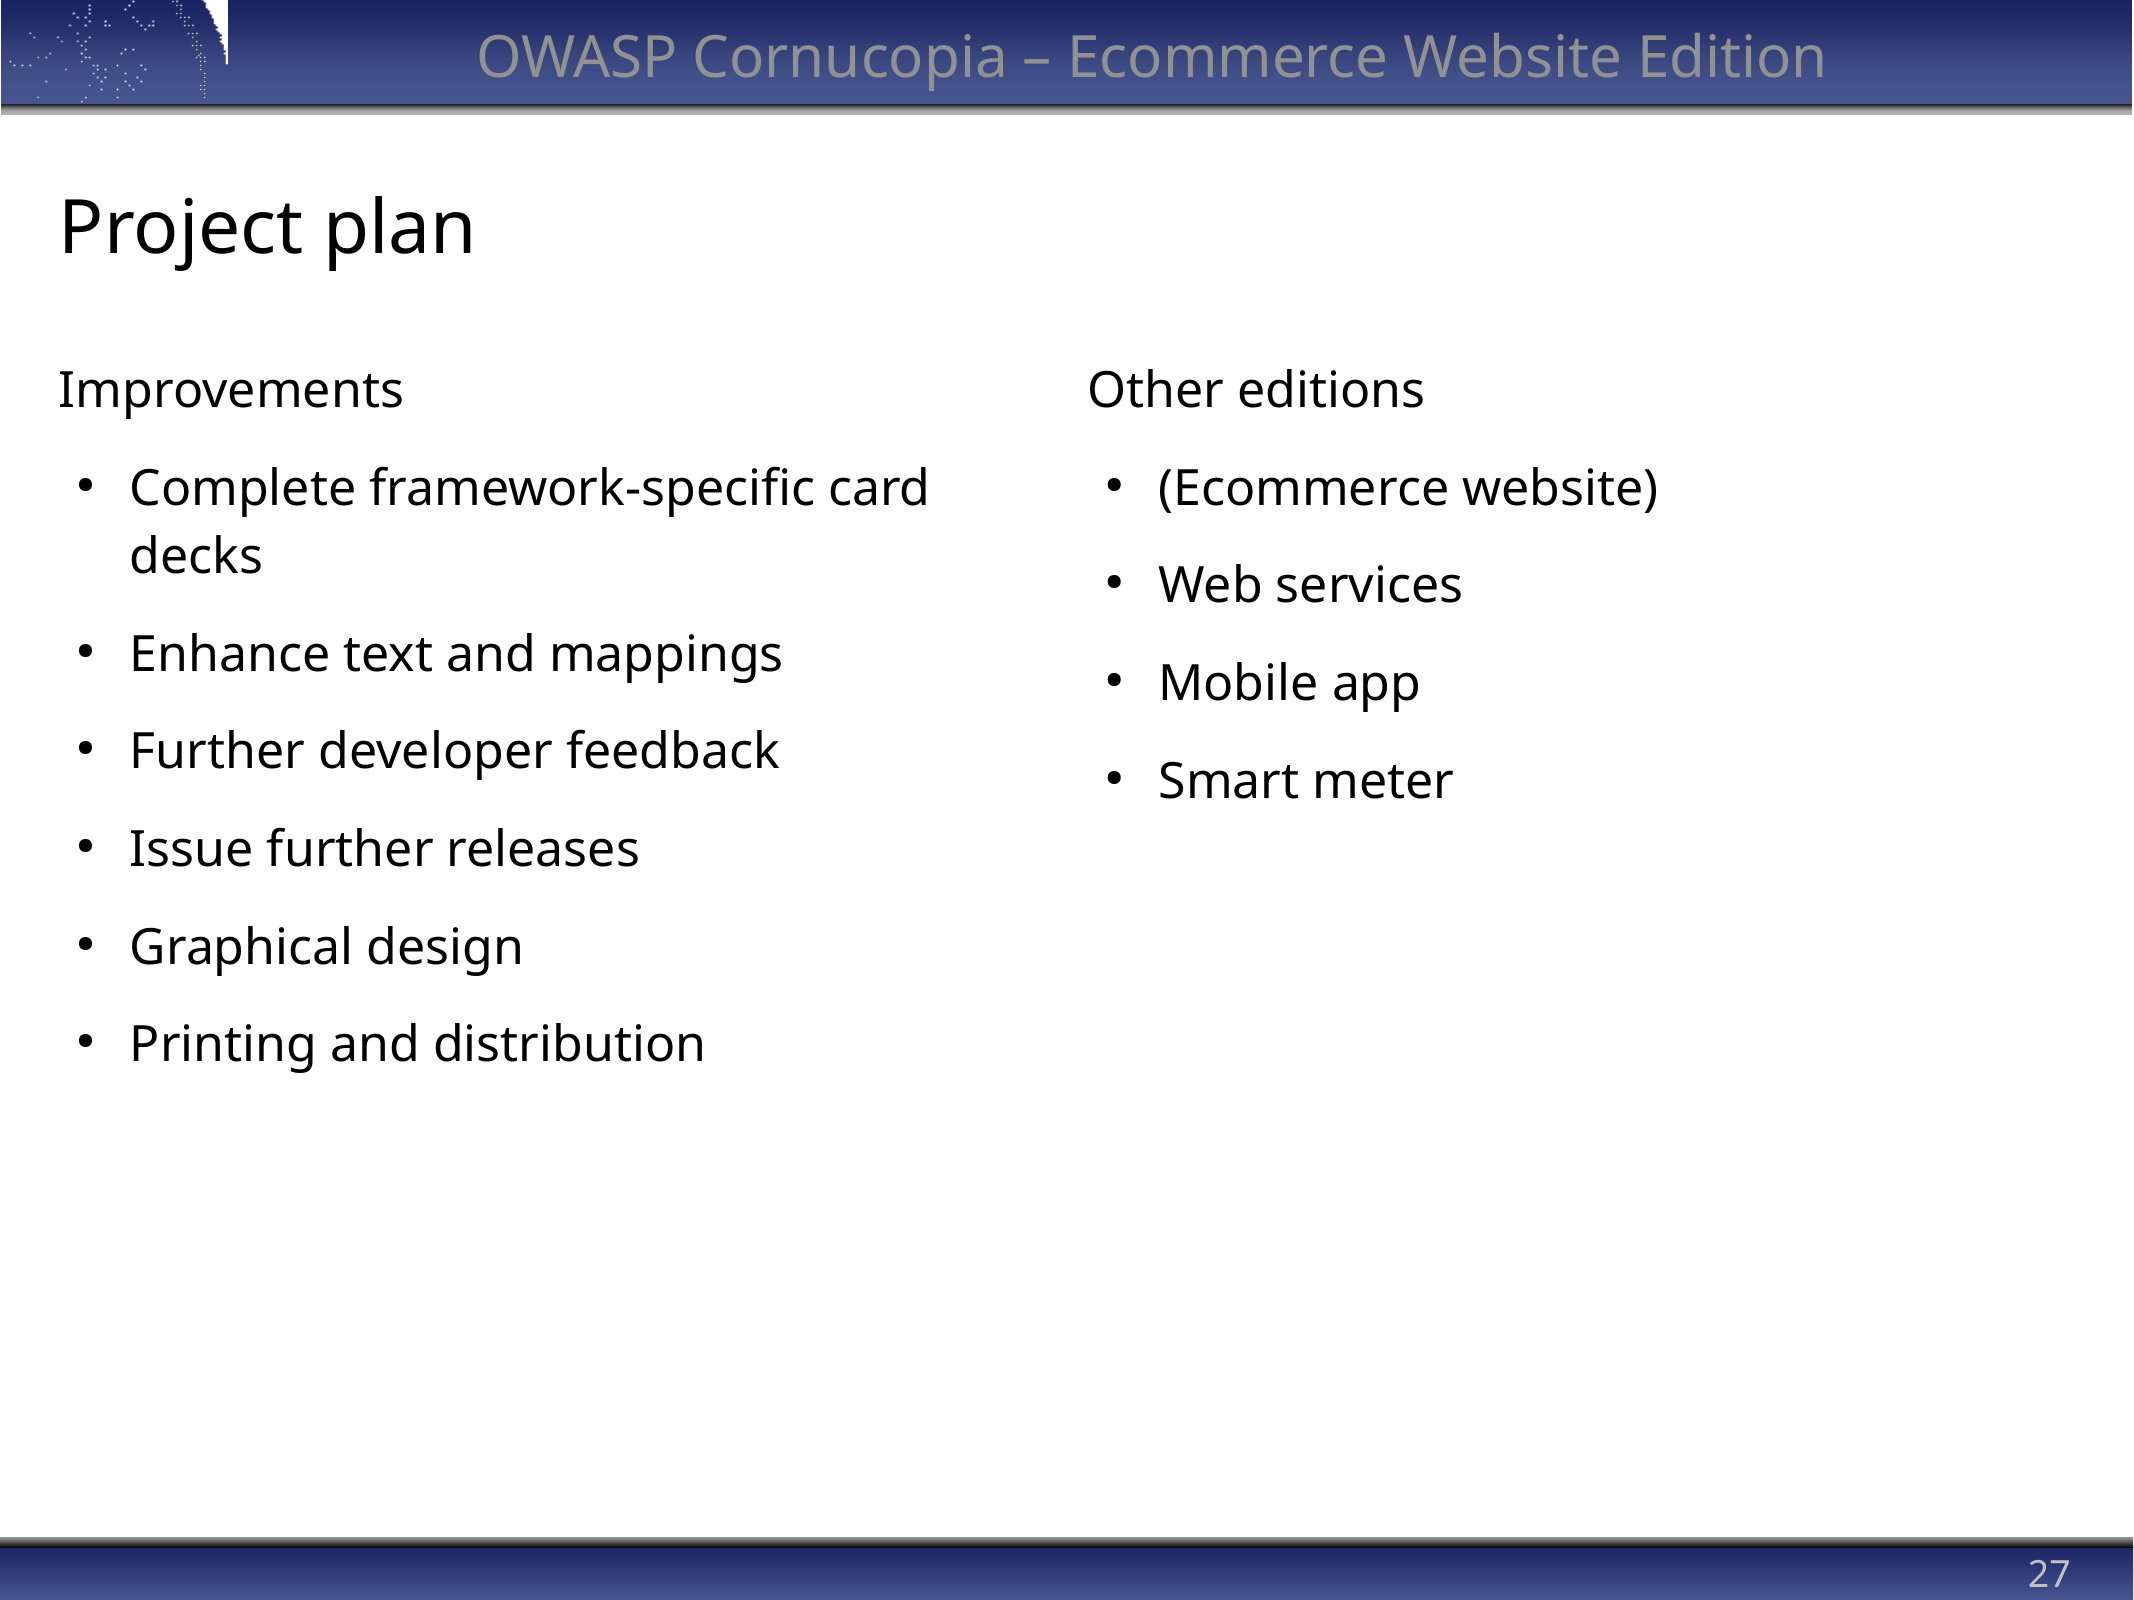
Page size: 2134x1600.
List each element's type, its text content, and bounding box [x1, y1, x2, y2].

title Project plan [58, 124, 2126, 325]
list Other editions (Ecommerce website) Web services Mobile app Smart meter [1087, 354, 2068, 1536]
list Improvements Complete framework-specific card decks Enhance text and mappings Further developer feedback Issue further releases Graphical design Printing and distribution [58, 354, 1039, 1536]
